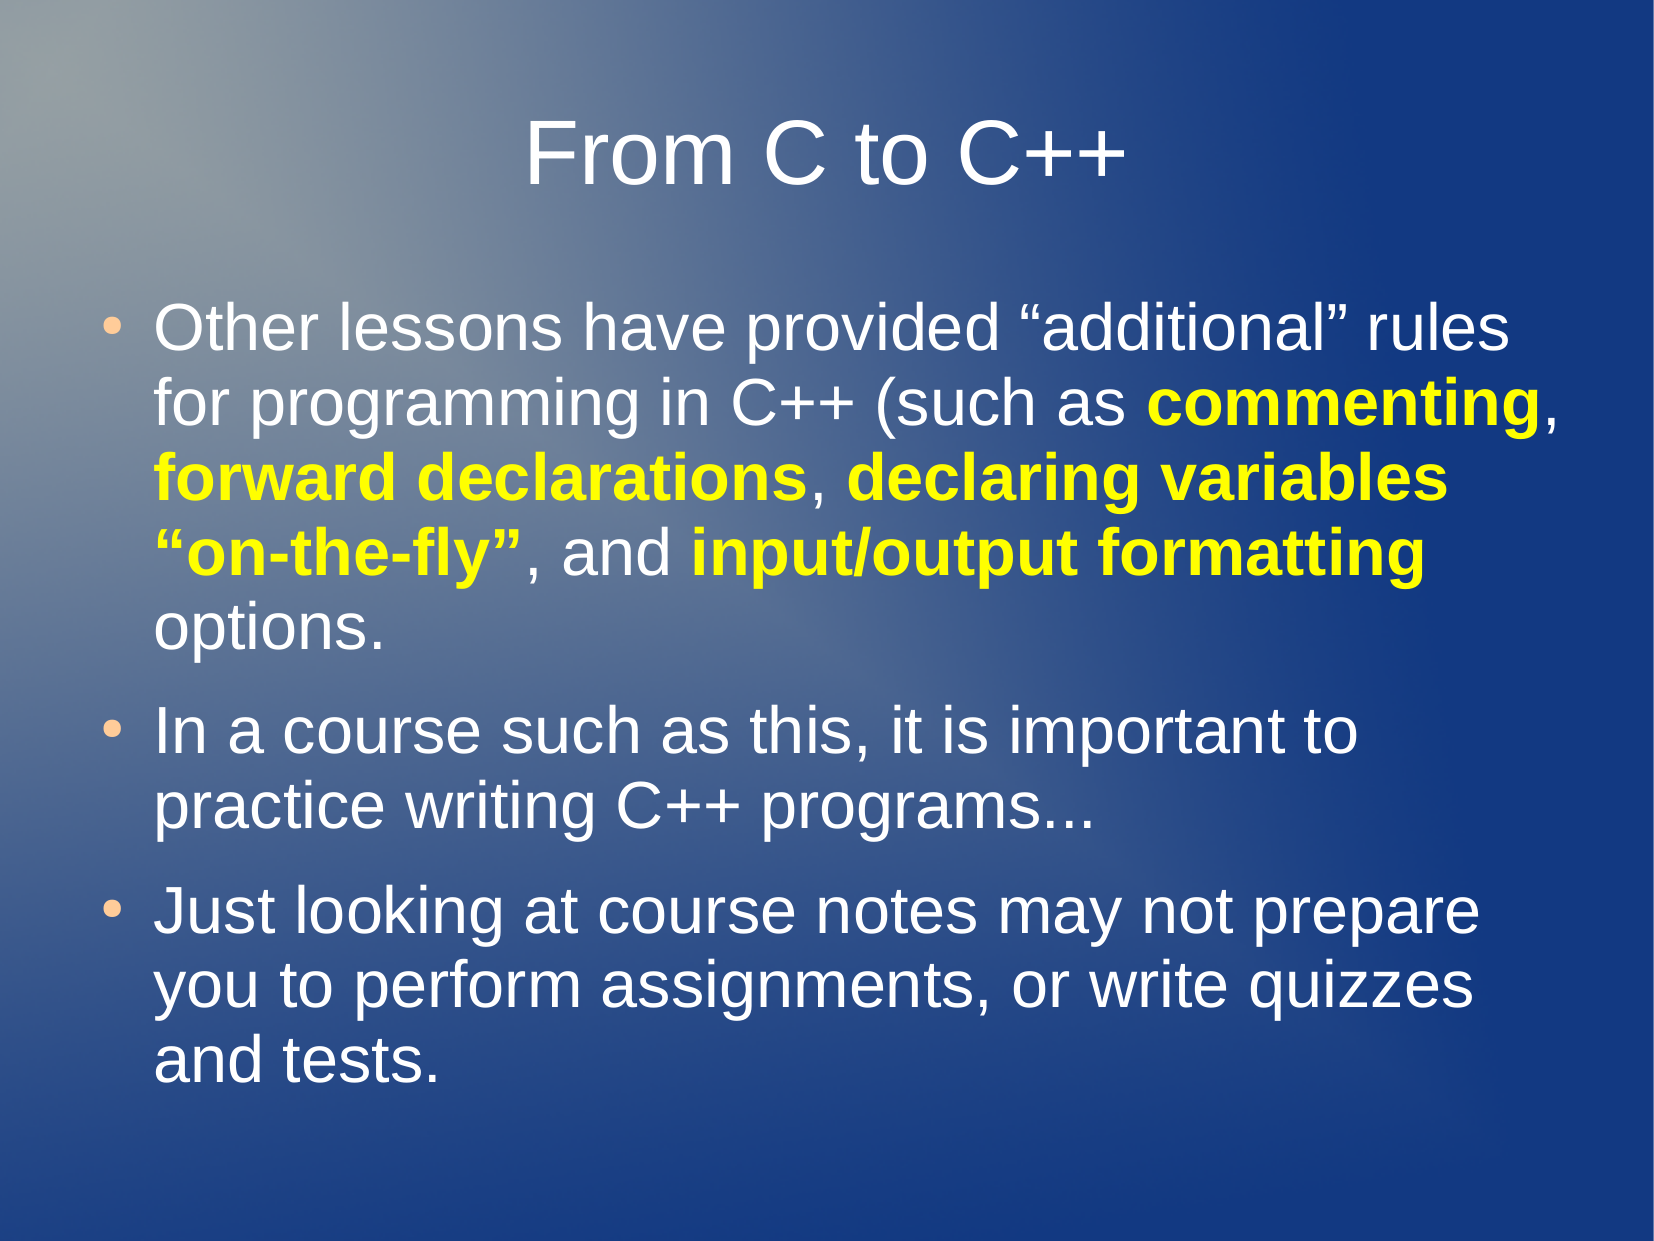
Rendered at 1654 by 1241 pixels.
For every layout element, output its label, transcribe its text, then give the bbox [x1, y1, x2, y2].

list Other lessons have provided “additional” rules for programming in C++ (such as commenting, forward declarations, declaring variables “on-the-fly”, and input/output formatting options. In a course such as this, it is important to practice writing C++ programs... Just looking at course notes may not prepare you to perform assignments, or write quizzes and tests. [82, 290, 1571, 1097]
title From C to C++ [82, 56, 1571, 250]
picture [0, 0, 1654, 1241]
